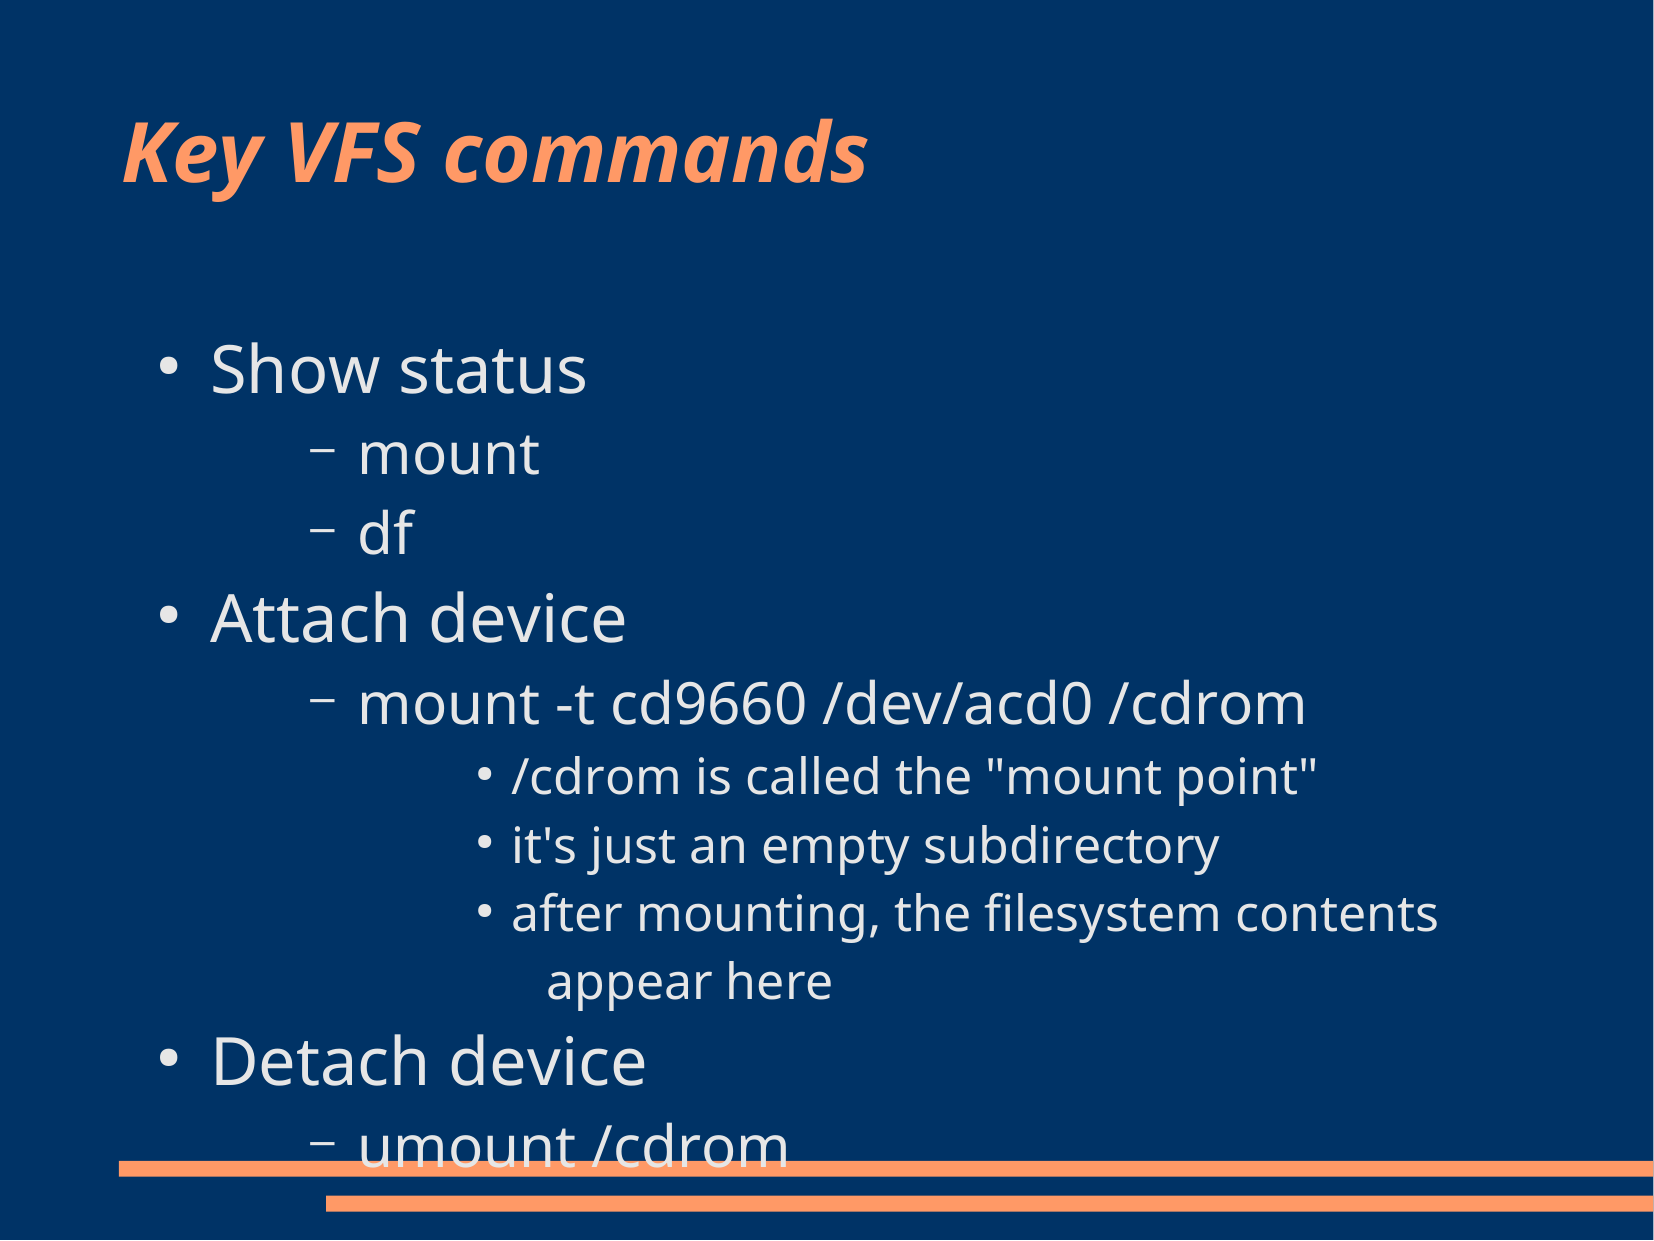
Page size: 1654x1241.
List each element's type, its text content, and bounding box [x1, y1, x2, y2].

list Show status mount df Attach device mount -t cd9660 /dev/acd0 /cdrom /cdrom is called the "mount point" it's just an empty subdirectory after mounting, the filesystem contents appear here Detach device umount /cdrom [121, 322, 1561, 1132]
title Key VFS commands [121, 46, 1534, 254]
